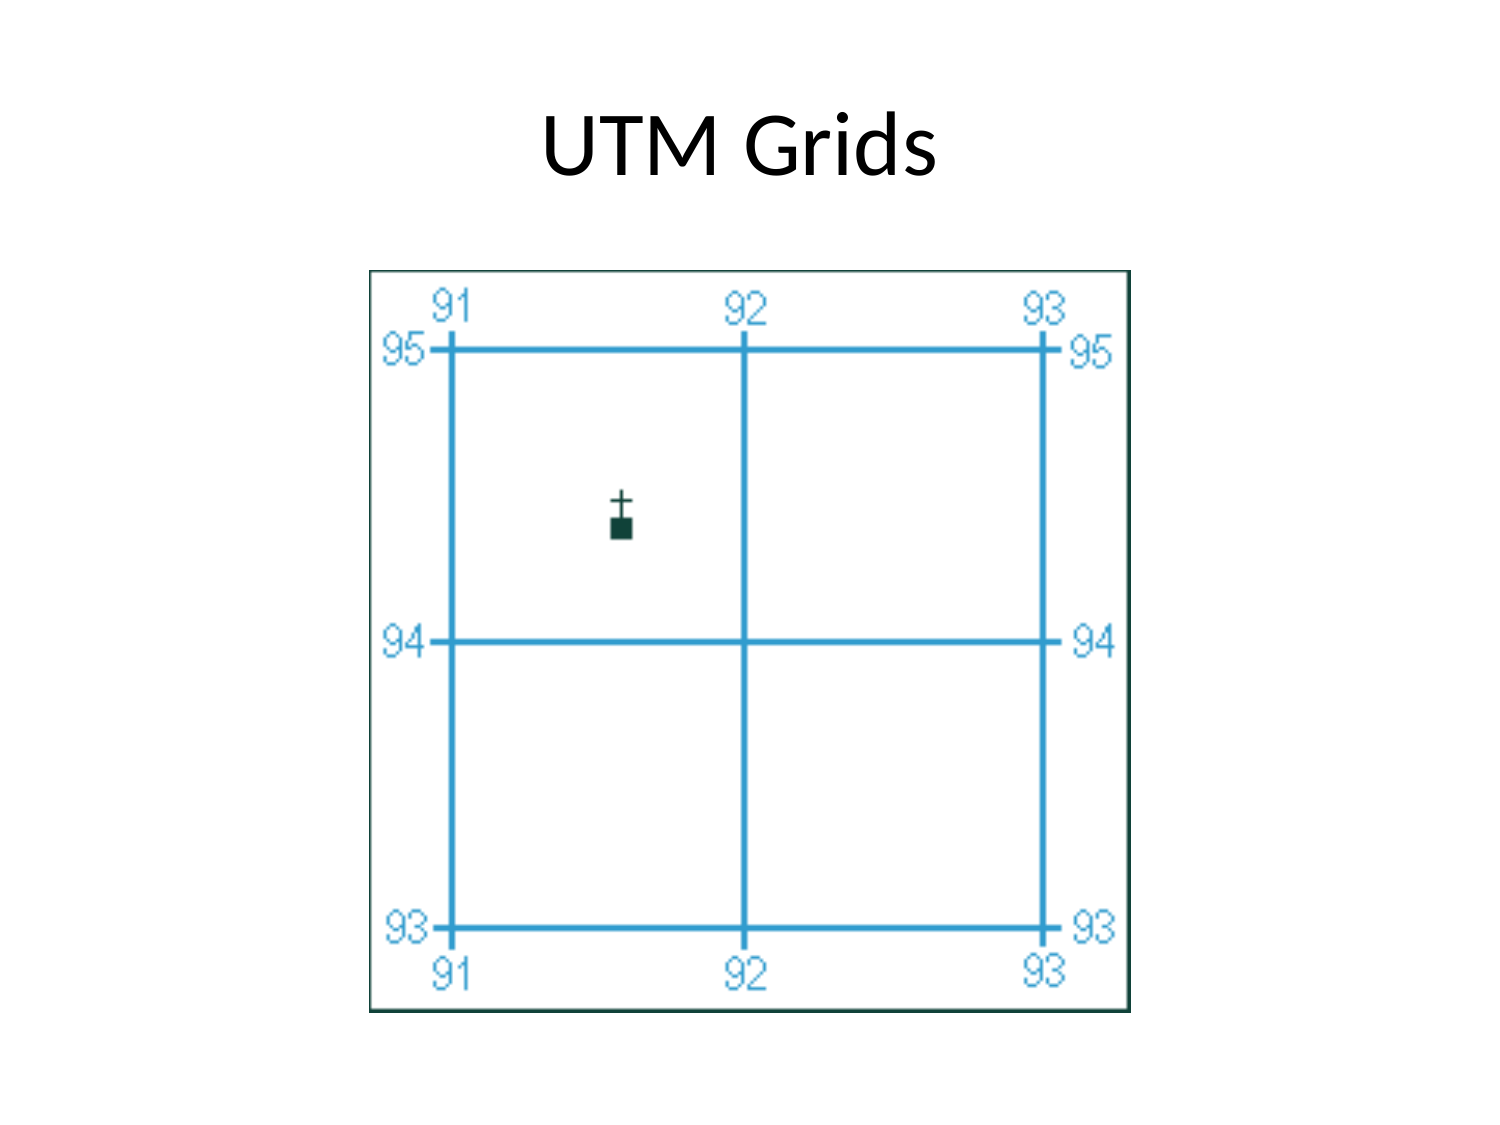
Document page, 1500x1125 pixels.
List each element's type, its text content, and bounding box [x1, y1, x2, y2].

picture [75, 270, 1425, 1013]
title UTM Grids [75, 45, 1425, 233]
